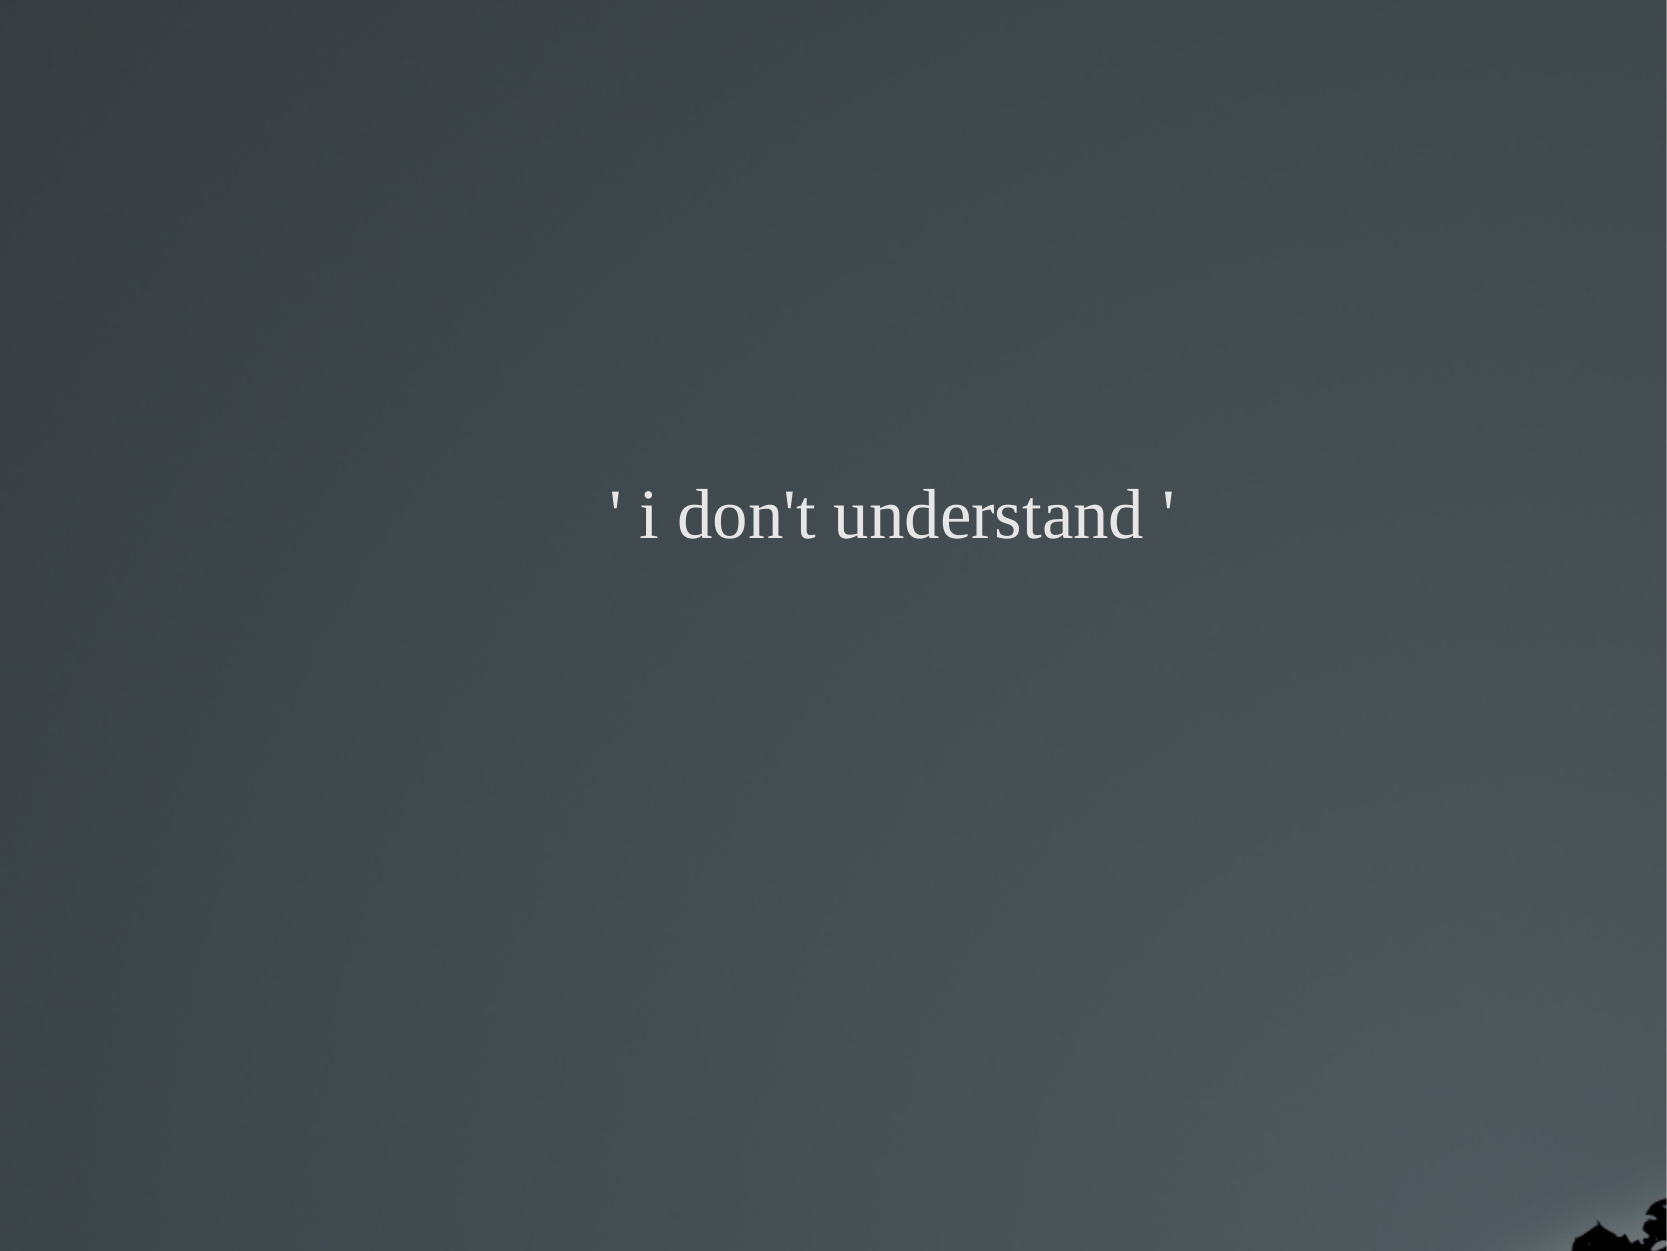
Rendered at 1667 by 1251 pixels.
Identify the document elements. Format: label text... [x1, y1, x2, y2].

list ' i don't understand ' [142, 471, 1607, 745]
picture [0, 0, 1667, 1251]
